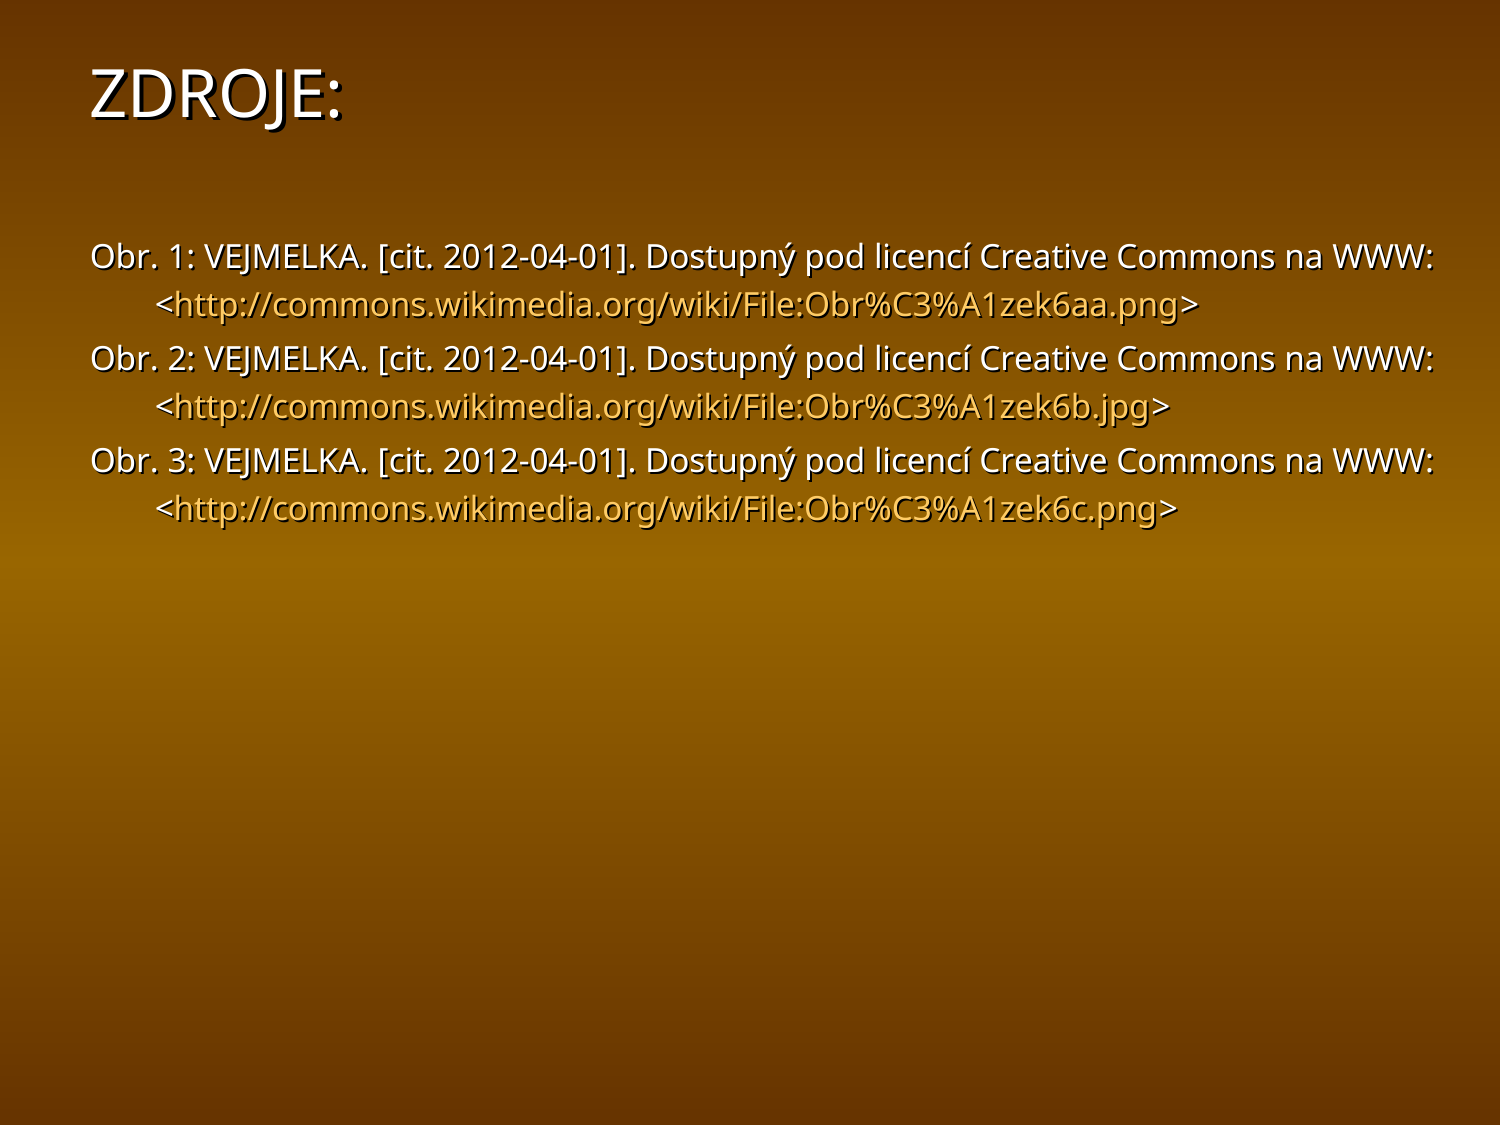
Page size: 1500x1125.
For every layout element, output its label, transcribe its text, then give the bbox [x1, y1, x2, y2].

text_box ZDROJE: Obr. 1: VEJMELKA. [cit. 2012-04-01]. Dostupný pod licencí Creative Commons na WWW: <http://commons.wikimedia.org/wiki/File:Obr%C3%A1zek6aa.png> Obr. 2: VEJMELKA. [cit. 2012-04-01]. Dostupný pod licencí Creative Commons na WWW: <http://commons.wikimedia.org/wiki/File:Obr%C3%A1zek6b.jpg> Obr. 3: VEJMELKA. [cit. 2012-04-01]. Dostupný pod licencí Creative Commons na WWW: <http://commons.wikimedia.org/wiki/File:Obr%C3%A1zek6c.png> [75, 42, 1500, 1005]
